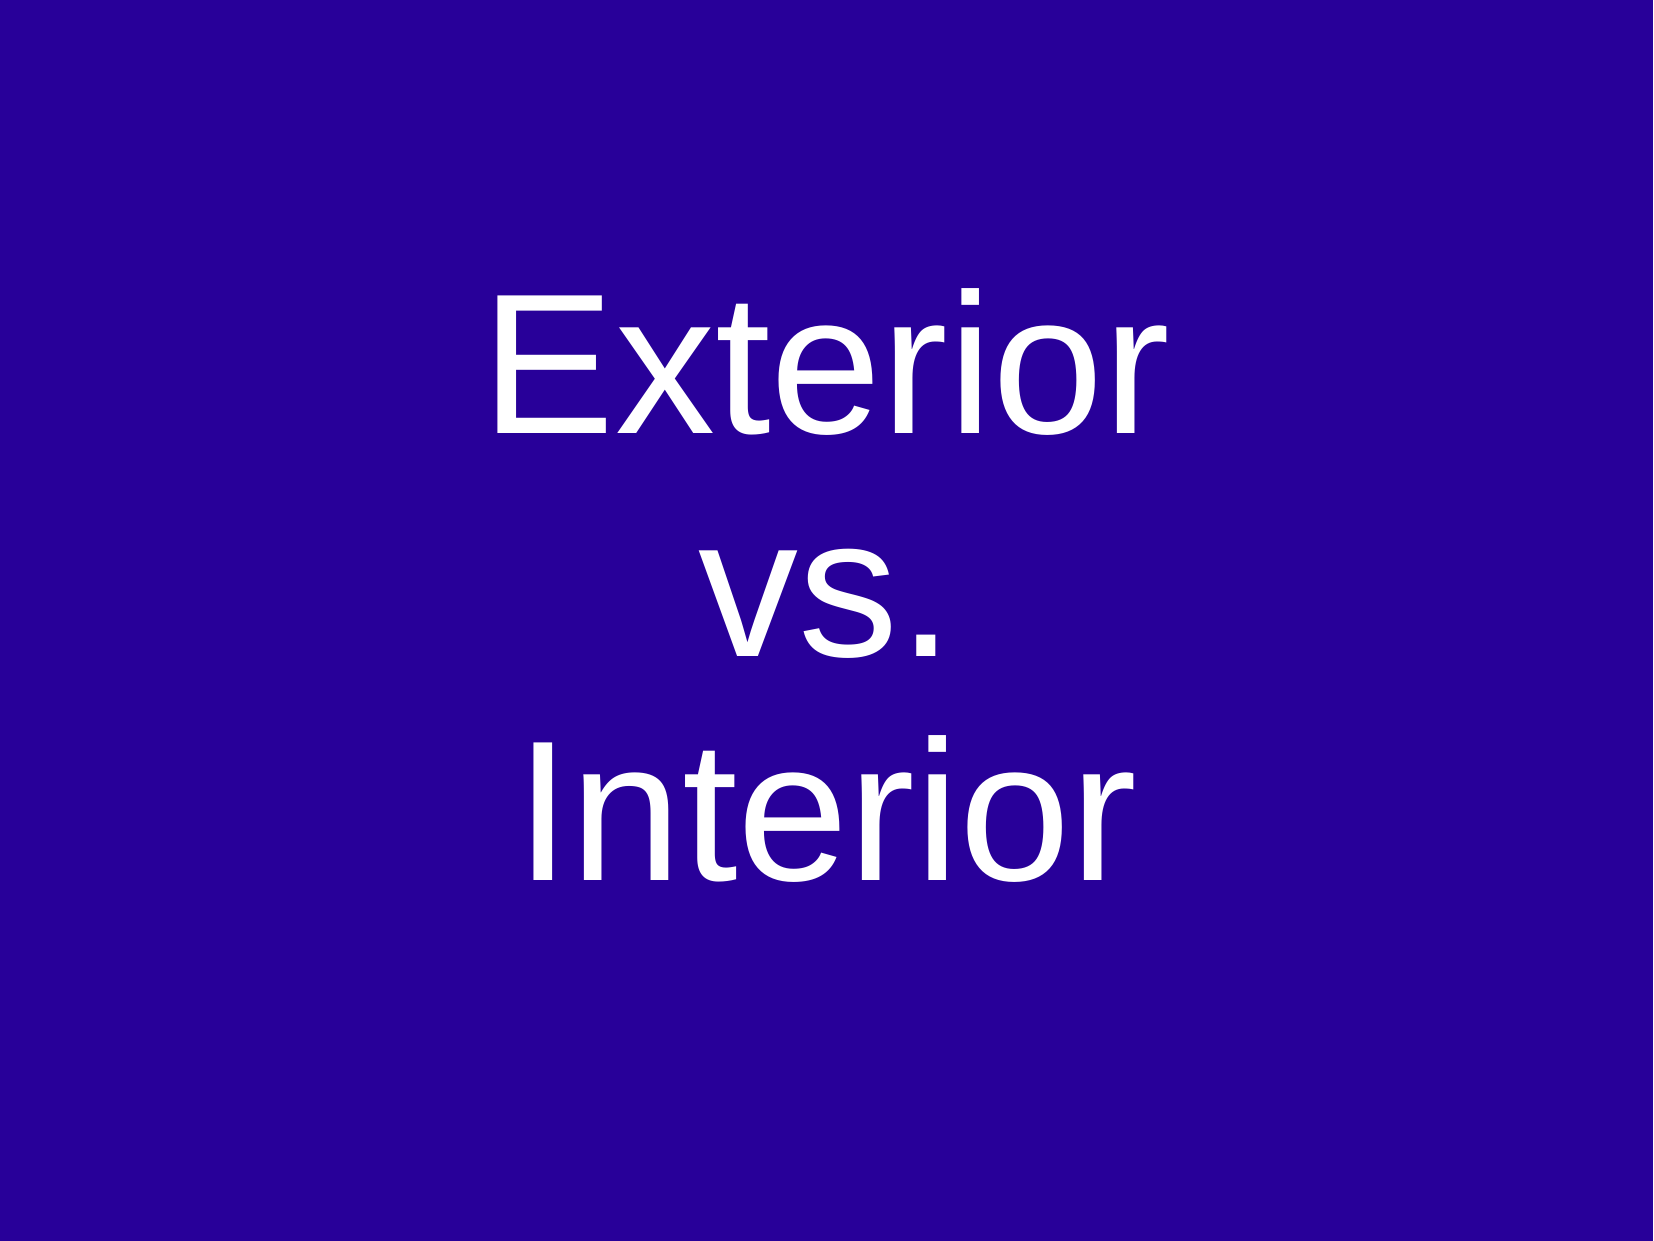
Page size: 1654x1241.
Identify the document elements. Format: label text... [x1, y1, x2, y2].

subtitle Exterior vs. Interior [82, 185, 1571, 990]
